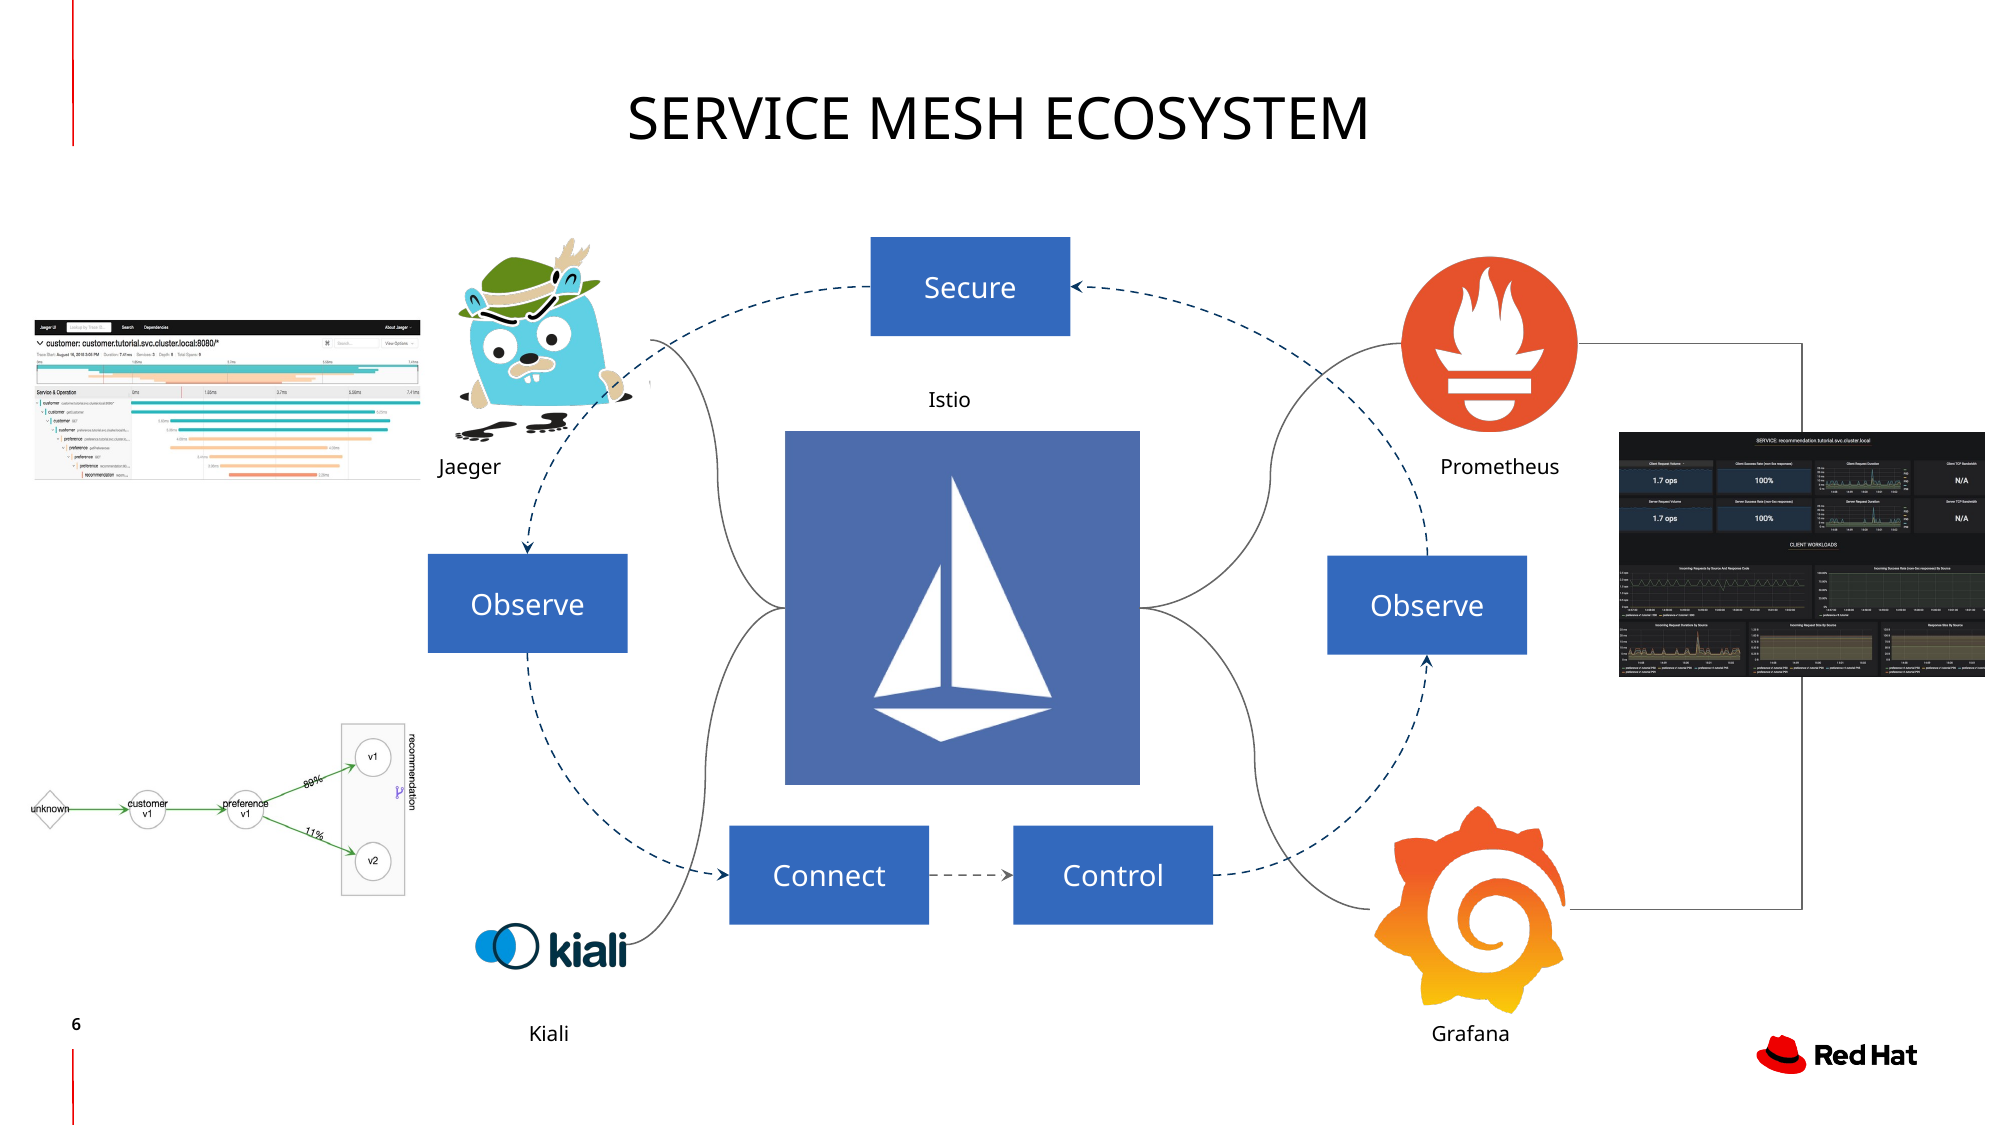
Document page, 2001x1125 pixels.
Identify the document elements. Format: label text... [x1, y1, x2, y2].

text_box Connect [729, 825, 930, 925]
picture [1369, 805, 1570, 1014]
picture [1756, 1035, 1917, 1074]
picture [784, 431, 1140, 785]
picture [1401, 255, 1580, 432]
text_box Observe [427, 553, 628, 653]
text_box Control [1013, 825, 1214, 925]
text_box Secure [870, 237, 1071, 337]
picture [1619, 432, 1985, 677]
text_box Grafana [1372, 1005, 1570, 1060]
text_box Kiali [472, 1005, 625, 1060]
text_box Observe [1327, 555, 1528, 655]
picture [450, 233, 651, 446]
text_box Jaeger [423, 438, 577, 493]
text_box Prometheus [1401, 438, 1599, 493]
picture [474, 884, 627, 1005]
text_box Istio [913, 371, 1066, 426]
picture [32, 316, 428, 493]
picture [11, 671, 451, 917]
title SERVICE MESH ECOSYSTEM [180, 44, 1820, 189]
